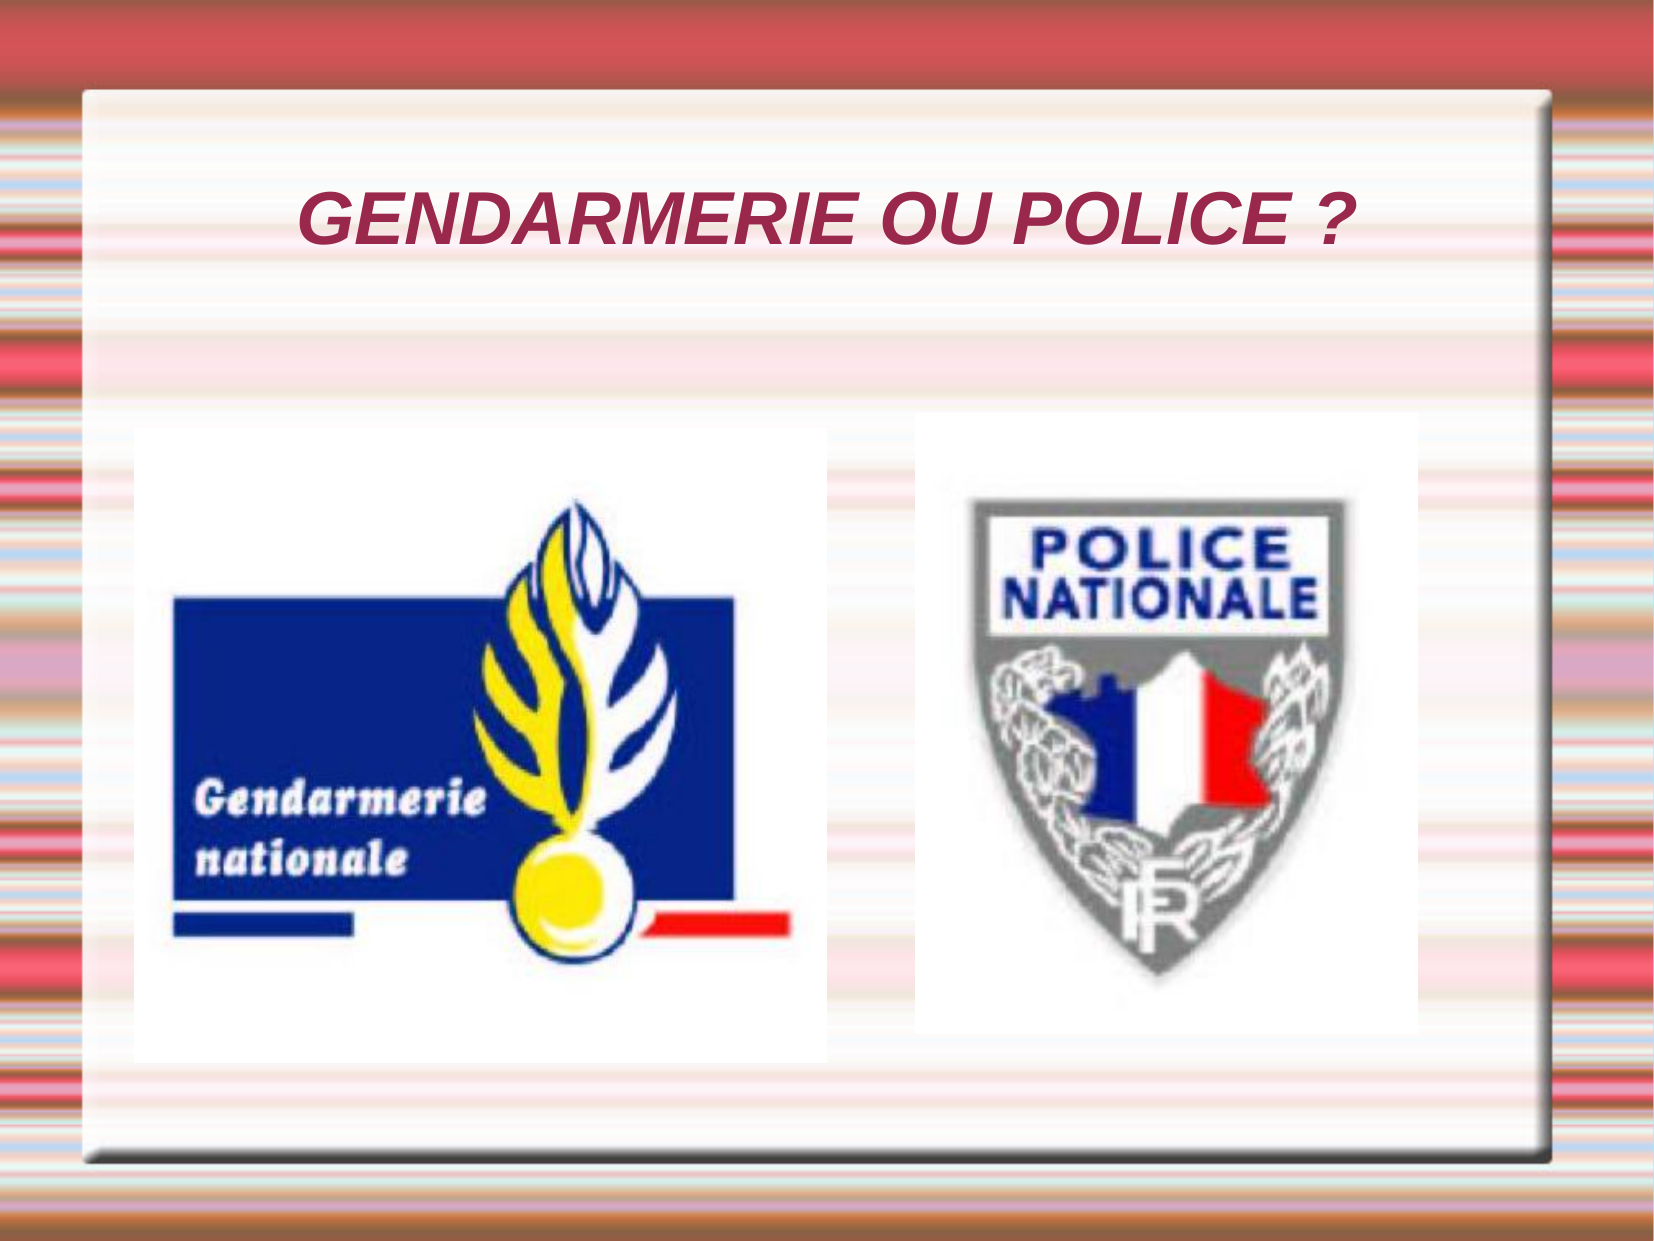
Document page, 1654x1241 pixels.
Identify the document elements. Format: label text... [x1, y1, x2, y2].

list [842, 350, 1517, 1133]
picture [0, 0, 1654, 1241]
title GENDARMERIE OU POLICE ? [121, 114, 1534, 322]
